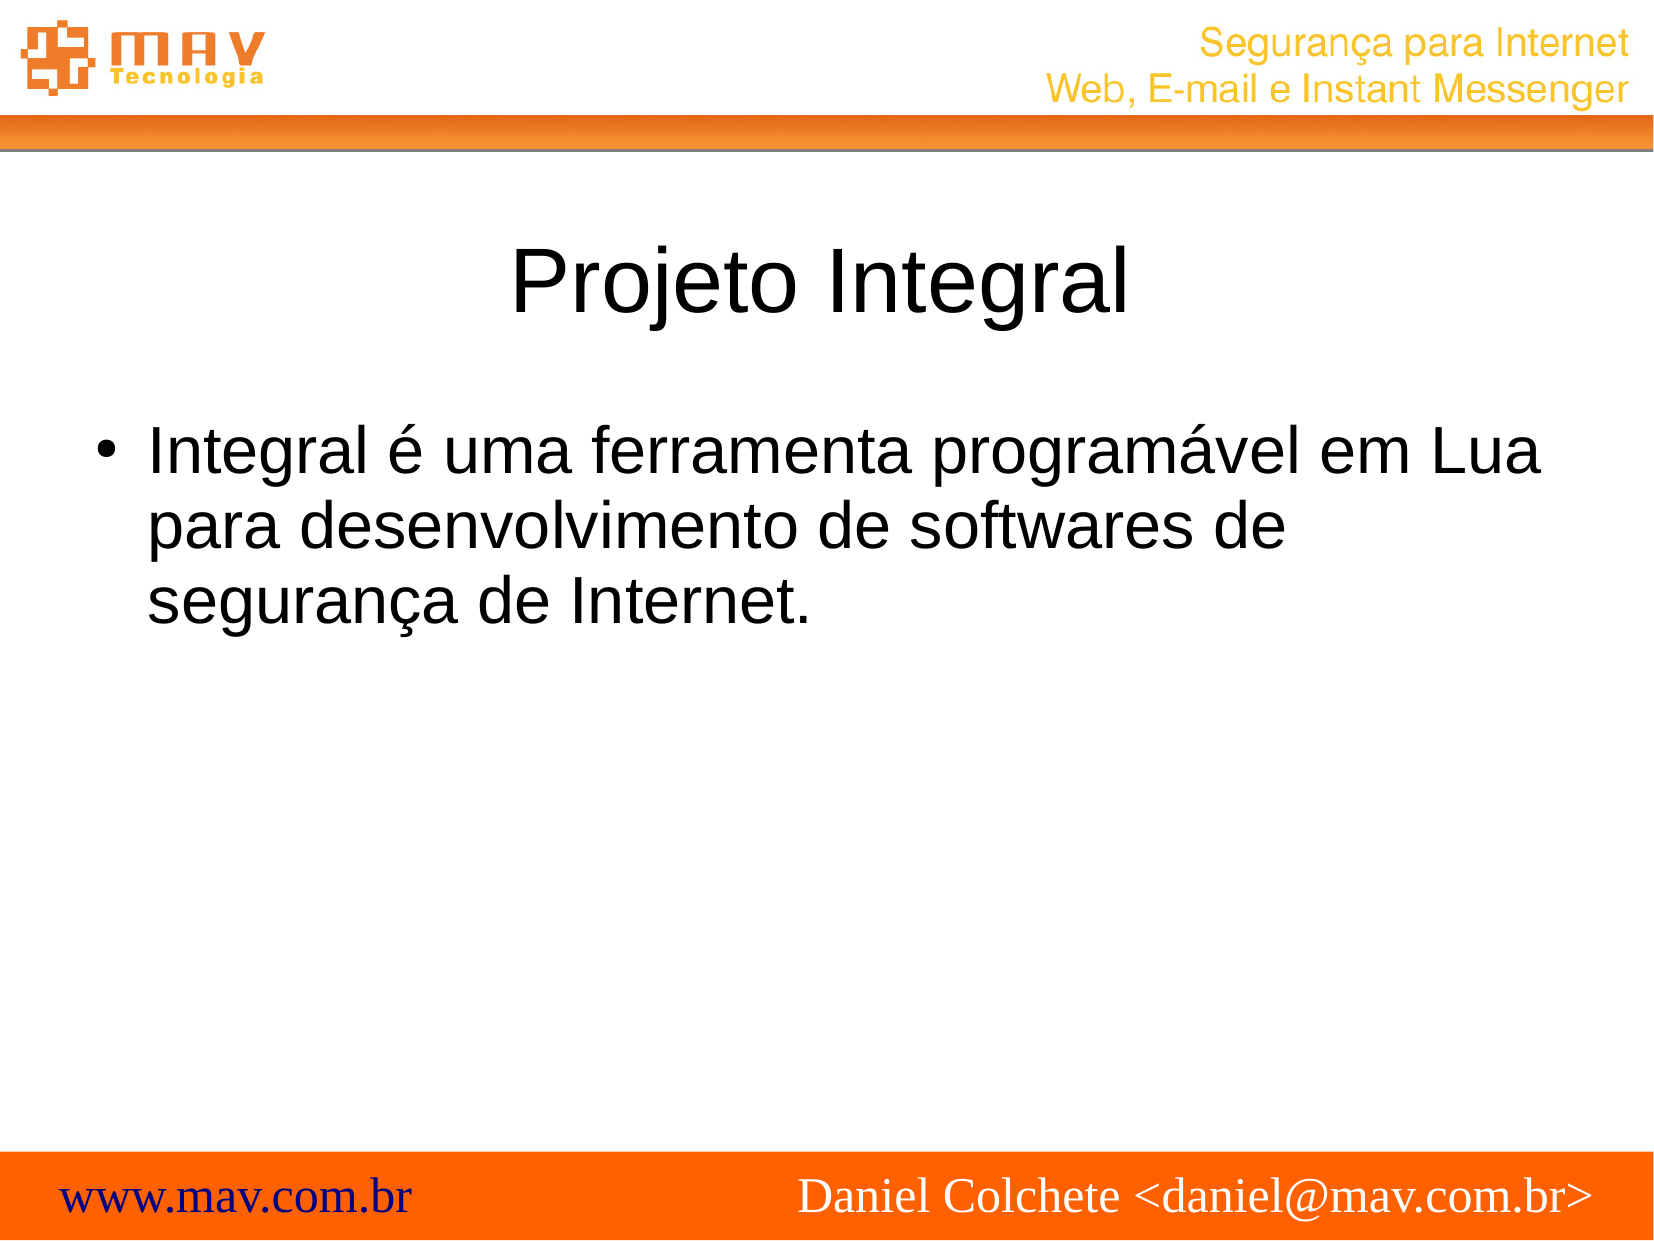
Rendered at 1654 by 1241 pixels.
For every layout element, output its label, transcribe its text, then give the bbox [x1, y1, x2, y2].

picture [0, 0, 1654, 152]
title Projeto Integral [76, 176, 1565, 384]
list Integral é uma ferramenta programável em Lua para desenvolvimento de softwares de segurança de Internet. [76, 413, 1565, 1109]
